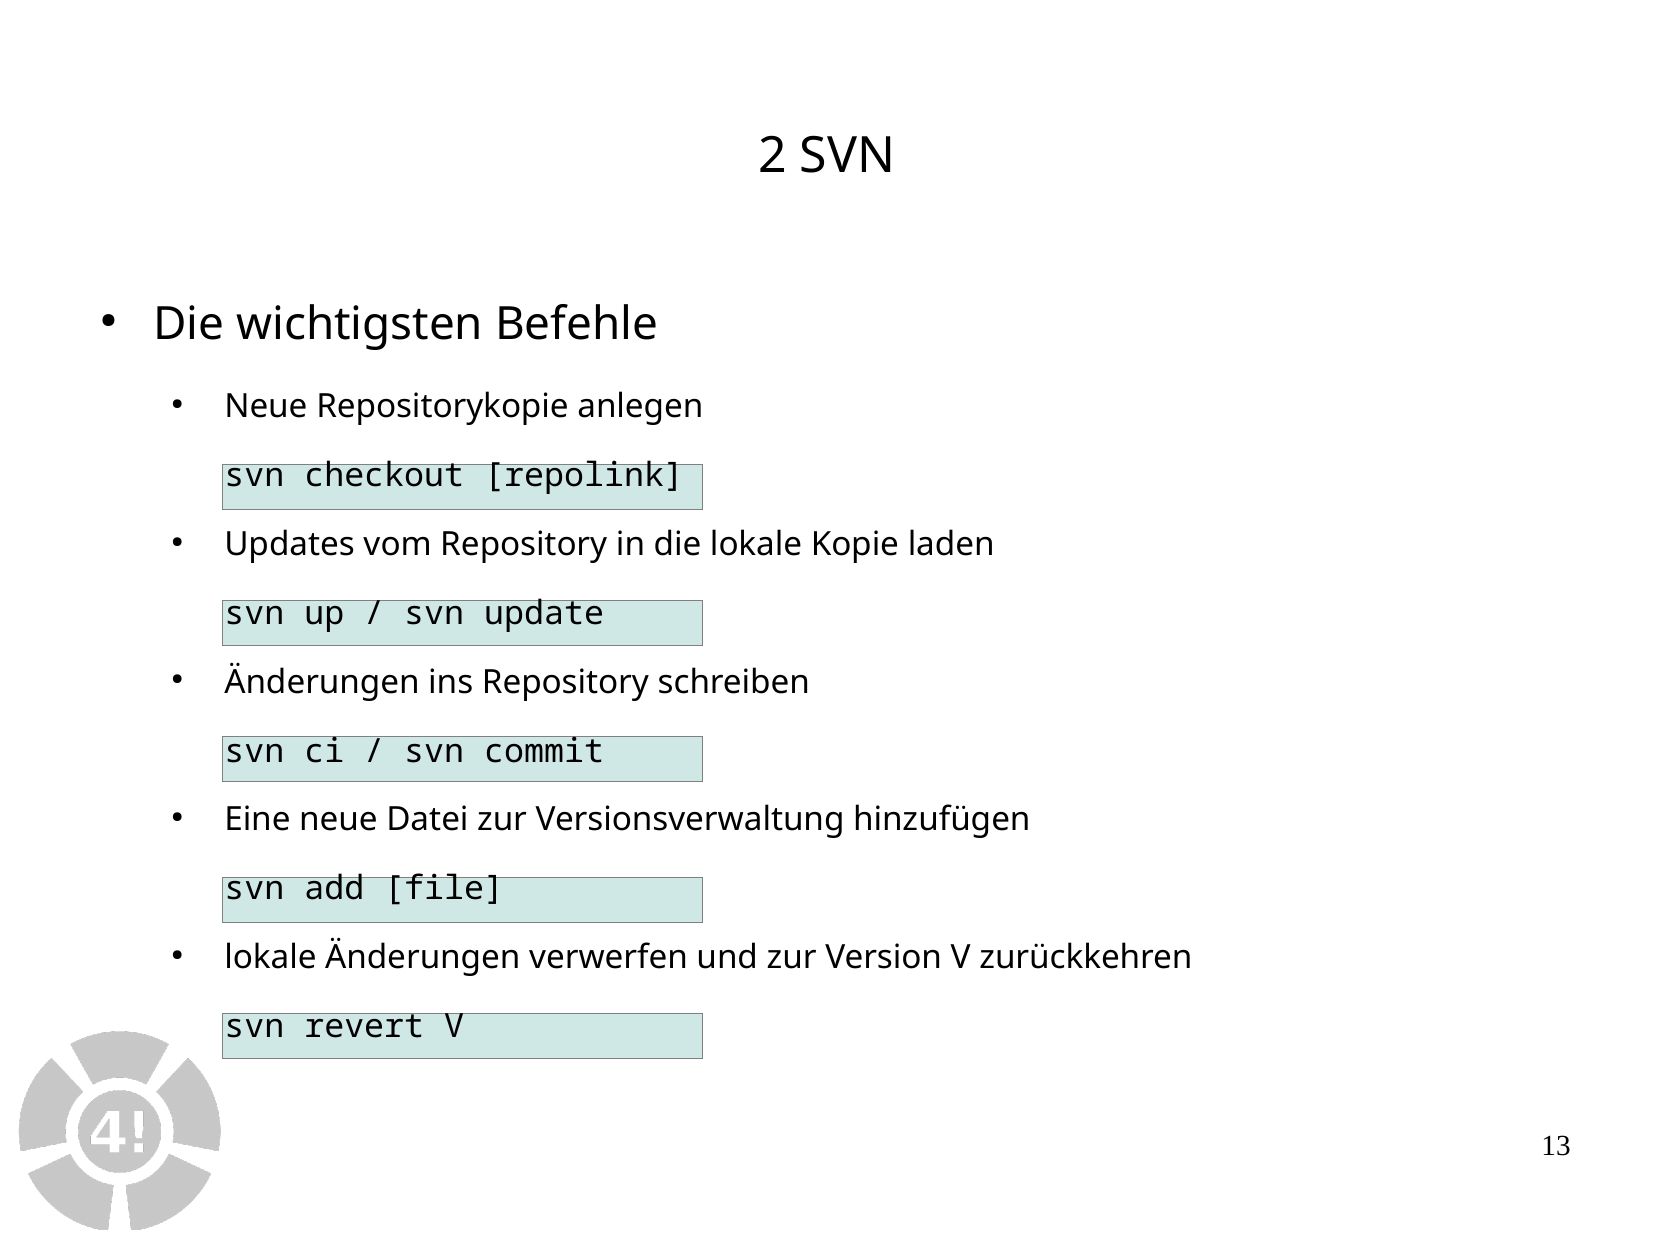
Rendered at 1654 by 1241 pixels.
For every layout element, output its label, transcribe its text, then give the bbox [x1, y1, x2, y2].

title 2 SVN [82, 49, 1571, 257]
picture [11, 1031, 226, 1230]
list Die wichtigsten Befehle Neue Repositorykopie anlegen svn checkout [repolink] Updates vom Repository in die lokale Kopie laden svn up / svn update Änderungen ins Repository schreiben svn ci / svn commit Eine neue Datei zur Versionsverwaltung hinzufügen svn add [file] lokale Änderungen verwerfen und zur Version V zurückkehren svn revert V [82, 290, 1595, 1109]
